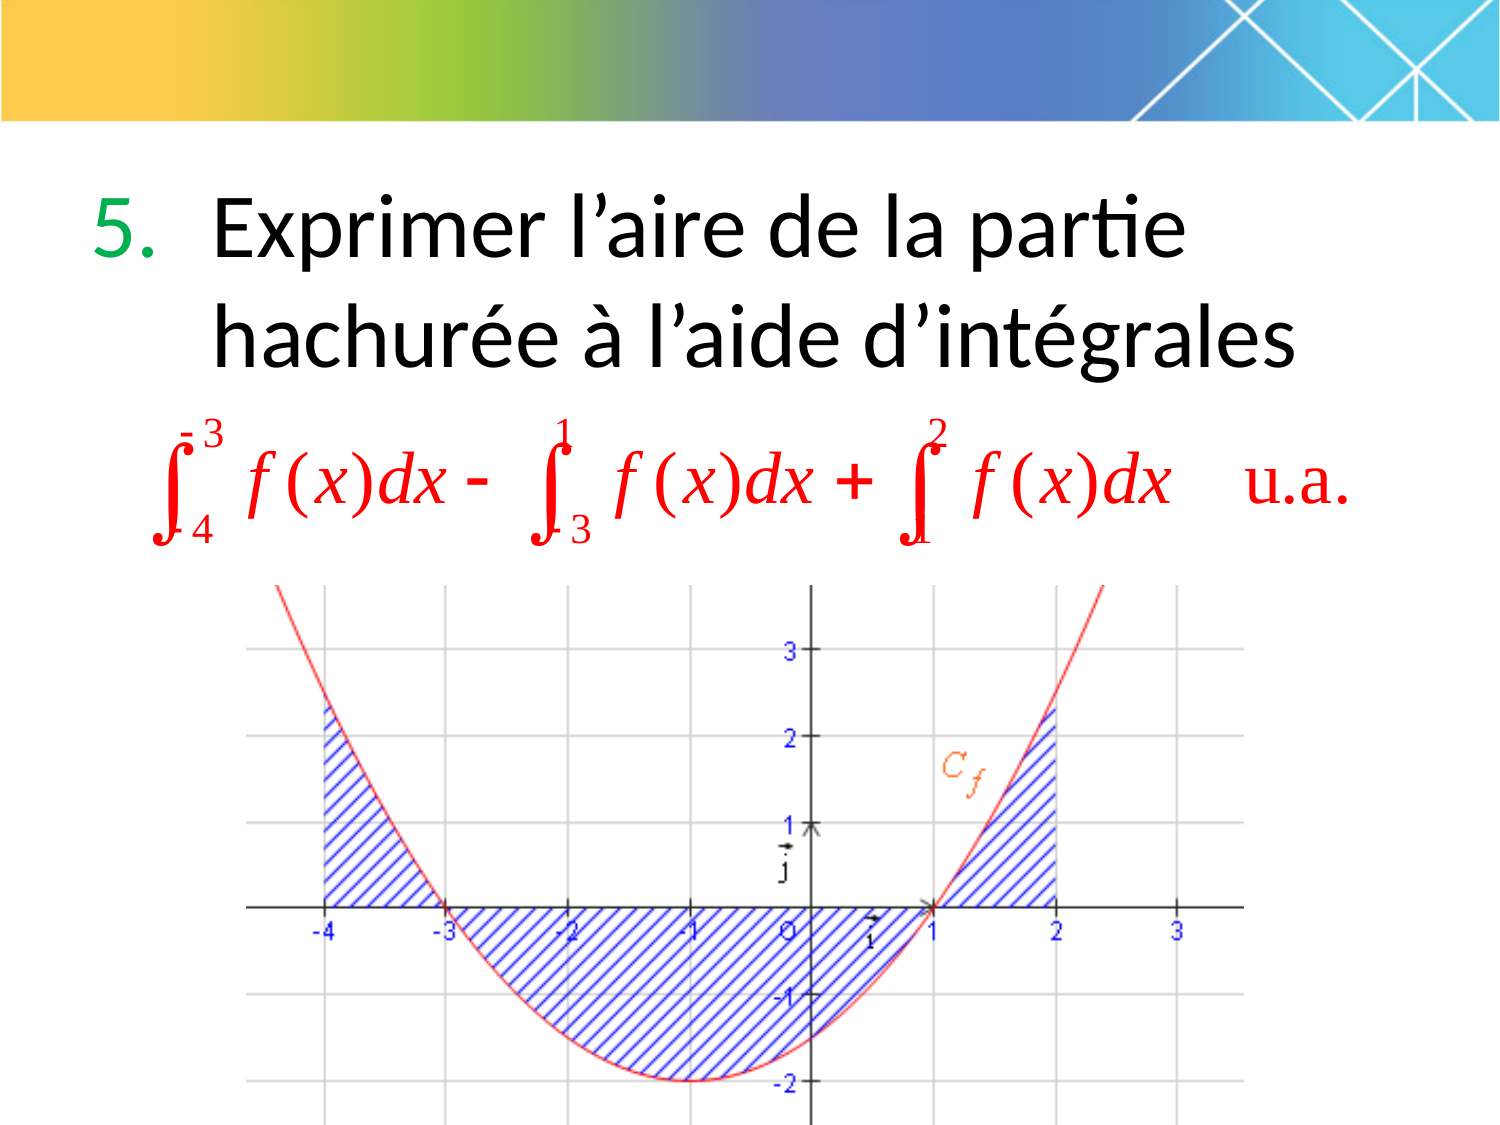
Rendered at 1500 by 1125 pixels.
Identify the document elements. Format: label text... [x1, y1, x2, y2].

picture [0, 0, 1500, 123]
title Exprimer l’aire de la partie hachurée à l’aide d’intégrales [75, 157, 1500, 393]
picture [246, 585, 1244, 1125]
chart [128, 398, 1360, 560]
